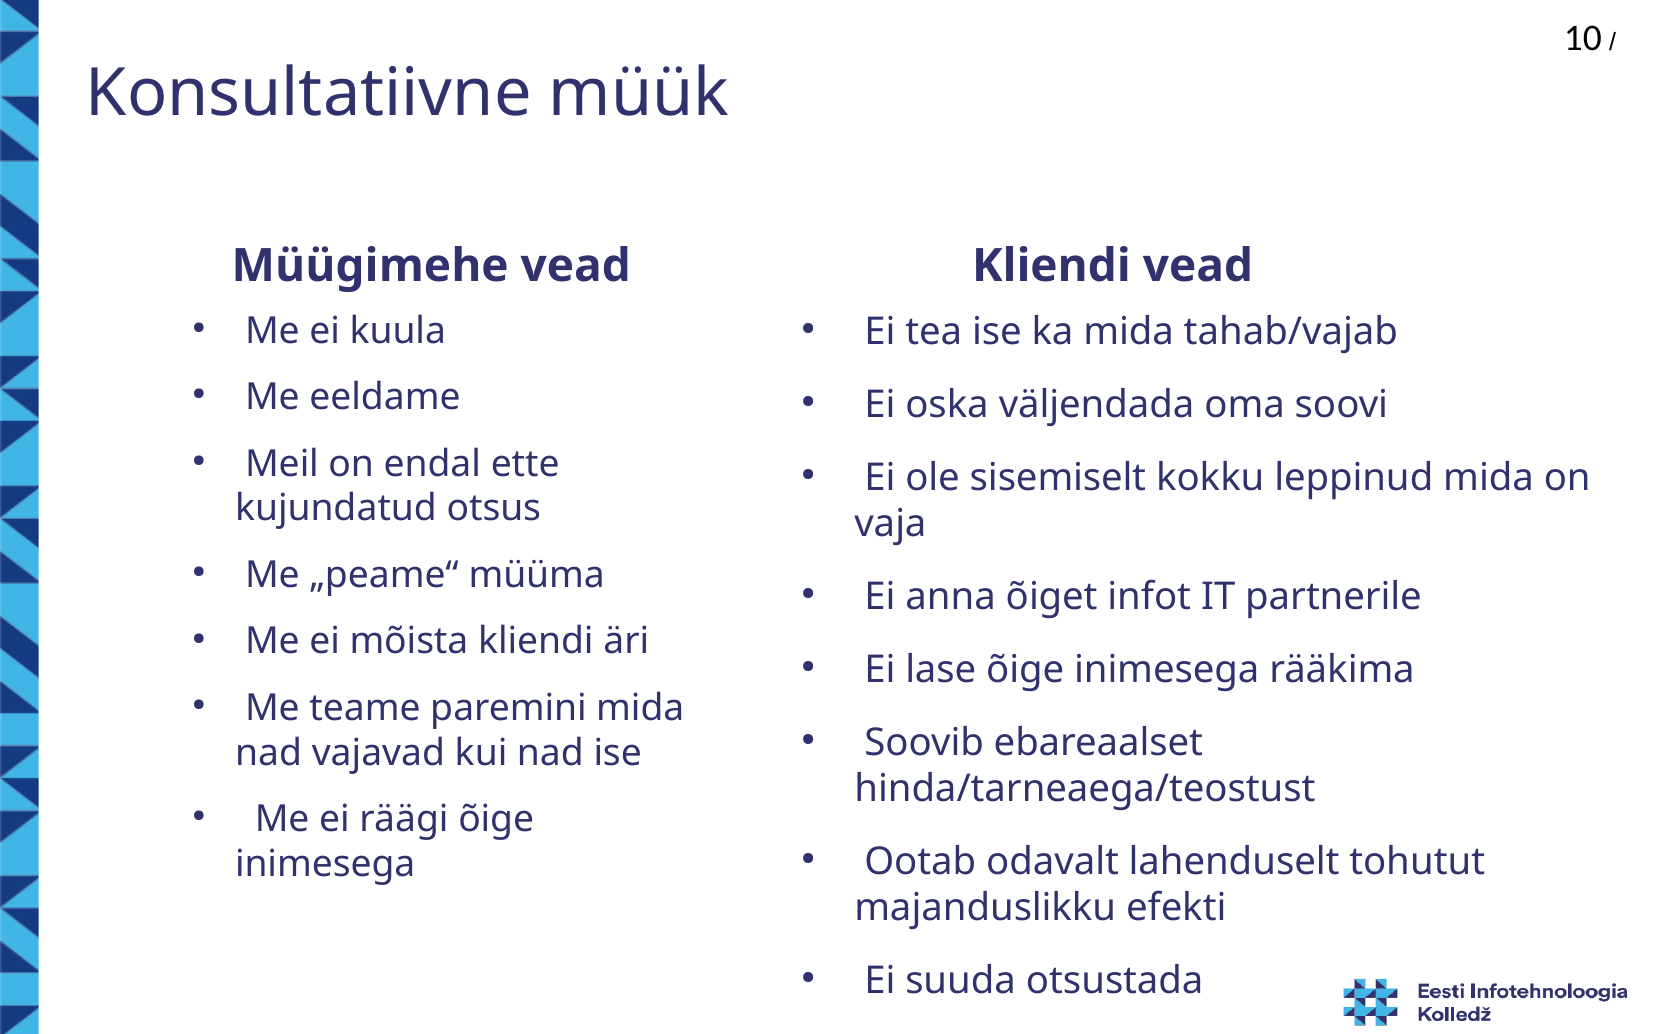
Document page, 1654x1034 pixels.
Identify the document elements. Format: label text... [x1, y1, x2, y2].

title Konsultatiivne müük [70, 41, 1630, 130]
list Ei tea ise ka mida tahab/vajab Ei oska väljendada oma soovi Ei ole sisemiselt kokku leppinud mida on vaja Ei anna õiget infot IT partnerile Ei lase õige inimesega rääkima Soovib ebareaalset hinda/tarneaega/teostust Ootab odavalt lahenduselt tohutut majanduslikku efekti Ei suuda otsustada [768, 298, 1610, 958]
list Me ei kuula Me eeldame Meil on endal ette kujundatud otsus Me „peame“ müüma Me ei mõista kliendi äri Me teame paremini mida nad vajavad kui nad ise Me ei räägi õige inimesega [162, 298, 737, 894]
list Müügimehe vead [216, 202, 831, 299]
list Kliendi vead [957, 202, 1571, 298]
